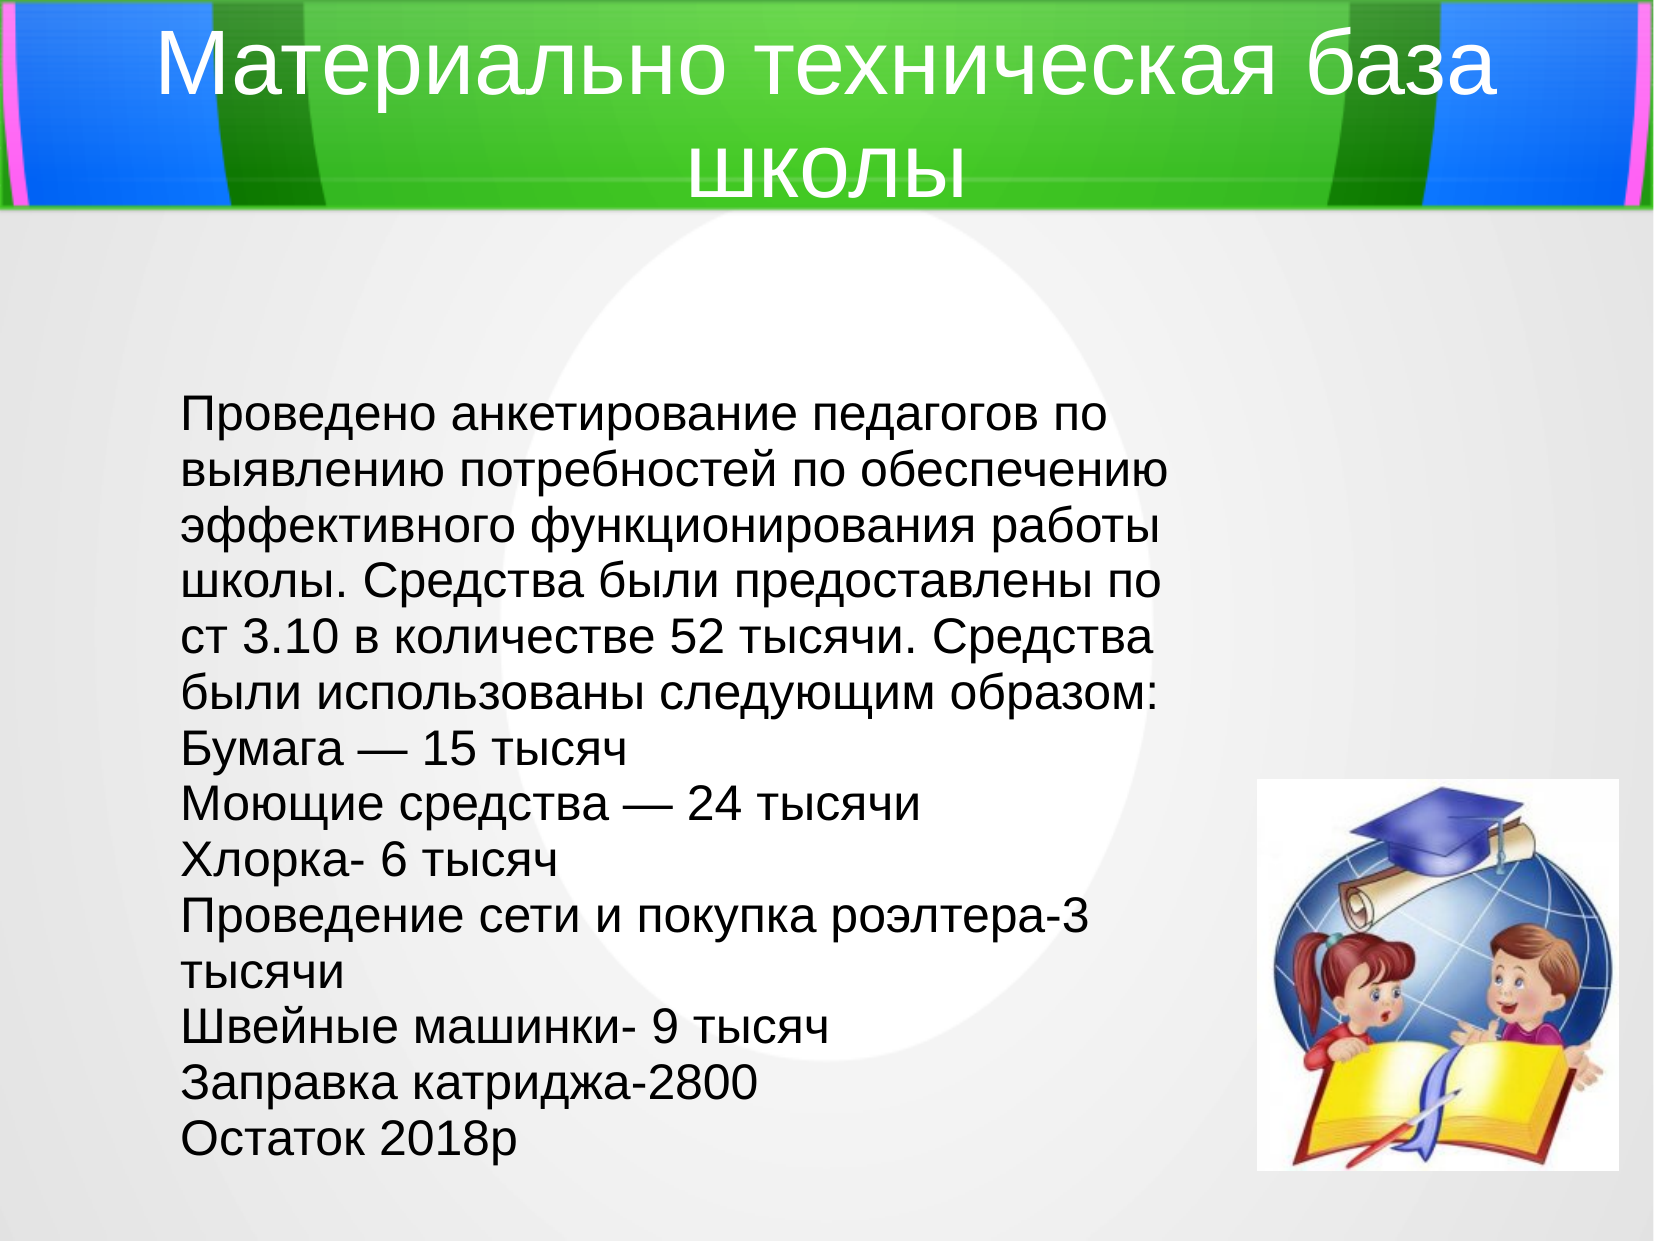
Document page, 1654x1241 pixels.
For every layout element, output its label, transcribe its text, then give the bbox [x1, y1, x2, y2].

text_box Проведено анкетирование педагогов по выявлению потребностей по обеспечению эффективного функционирования работы школы. Средства были предоставлены по ст 3.10 в количестве 52 тысячи. Средства были использованы следующим образом: Бумага — 15 тысяч Моющие средства — 24 тысячи Хлорка- 6 тысяч Проведение сети и покупка роэлтера-3 тысячи Швейные машинки- 9 тысяч Заправка катриджа-2800 Остаток 2018р [165, 377, 1217, 1174]
title Материально техническая база школы [82, 11, 1571, 217]
picture [0, 0, 1654, 1241]
